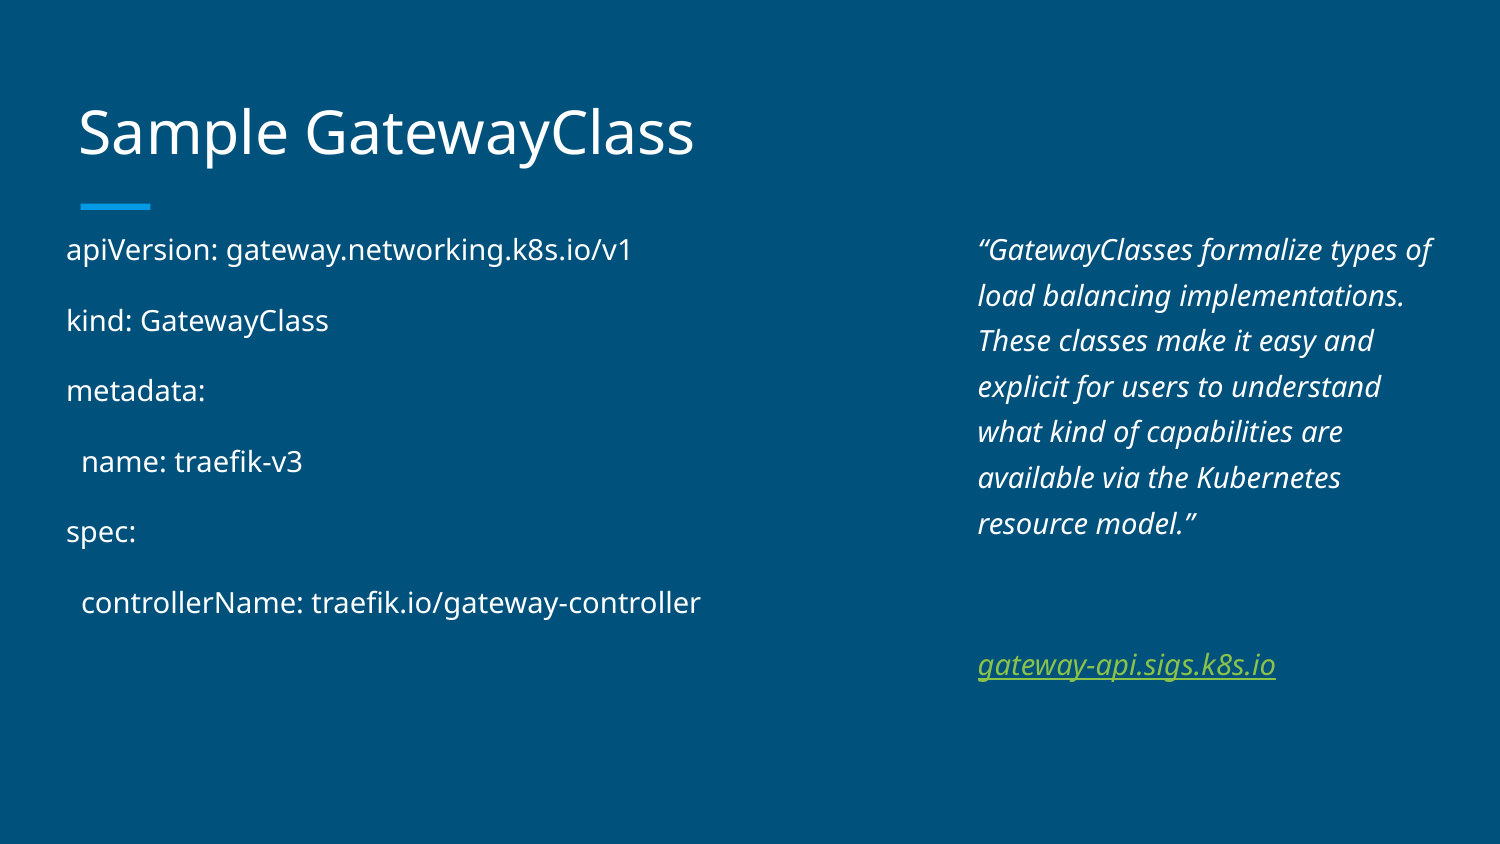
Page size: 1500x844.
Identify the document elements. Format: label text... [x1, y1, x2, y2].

title Sample GatewayClass [63, 75, 1437, 188]
list “GatewayClasses formalize types of load balancing implementations. These classes make it easy and explicit for users to understand what kind of capabilities are available via the Kubernetes resource model.” gateway-api.sigs.k8s.io [962, 208, 1449, 750]
list apiVersion: gateway.networking.k8s.io/v1 kind: GatewayClass metadata: name: traefik-v3 spec: controllerName: traefik.io/gateway-controller [51, 208, 962, 750]
